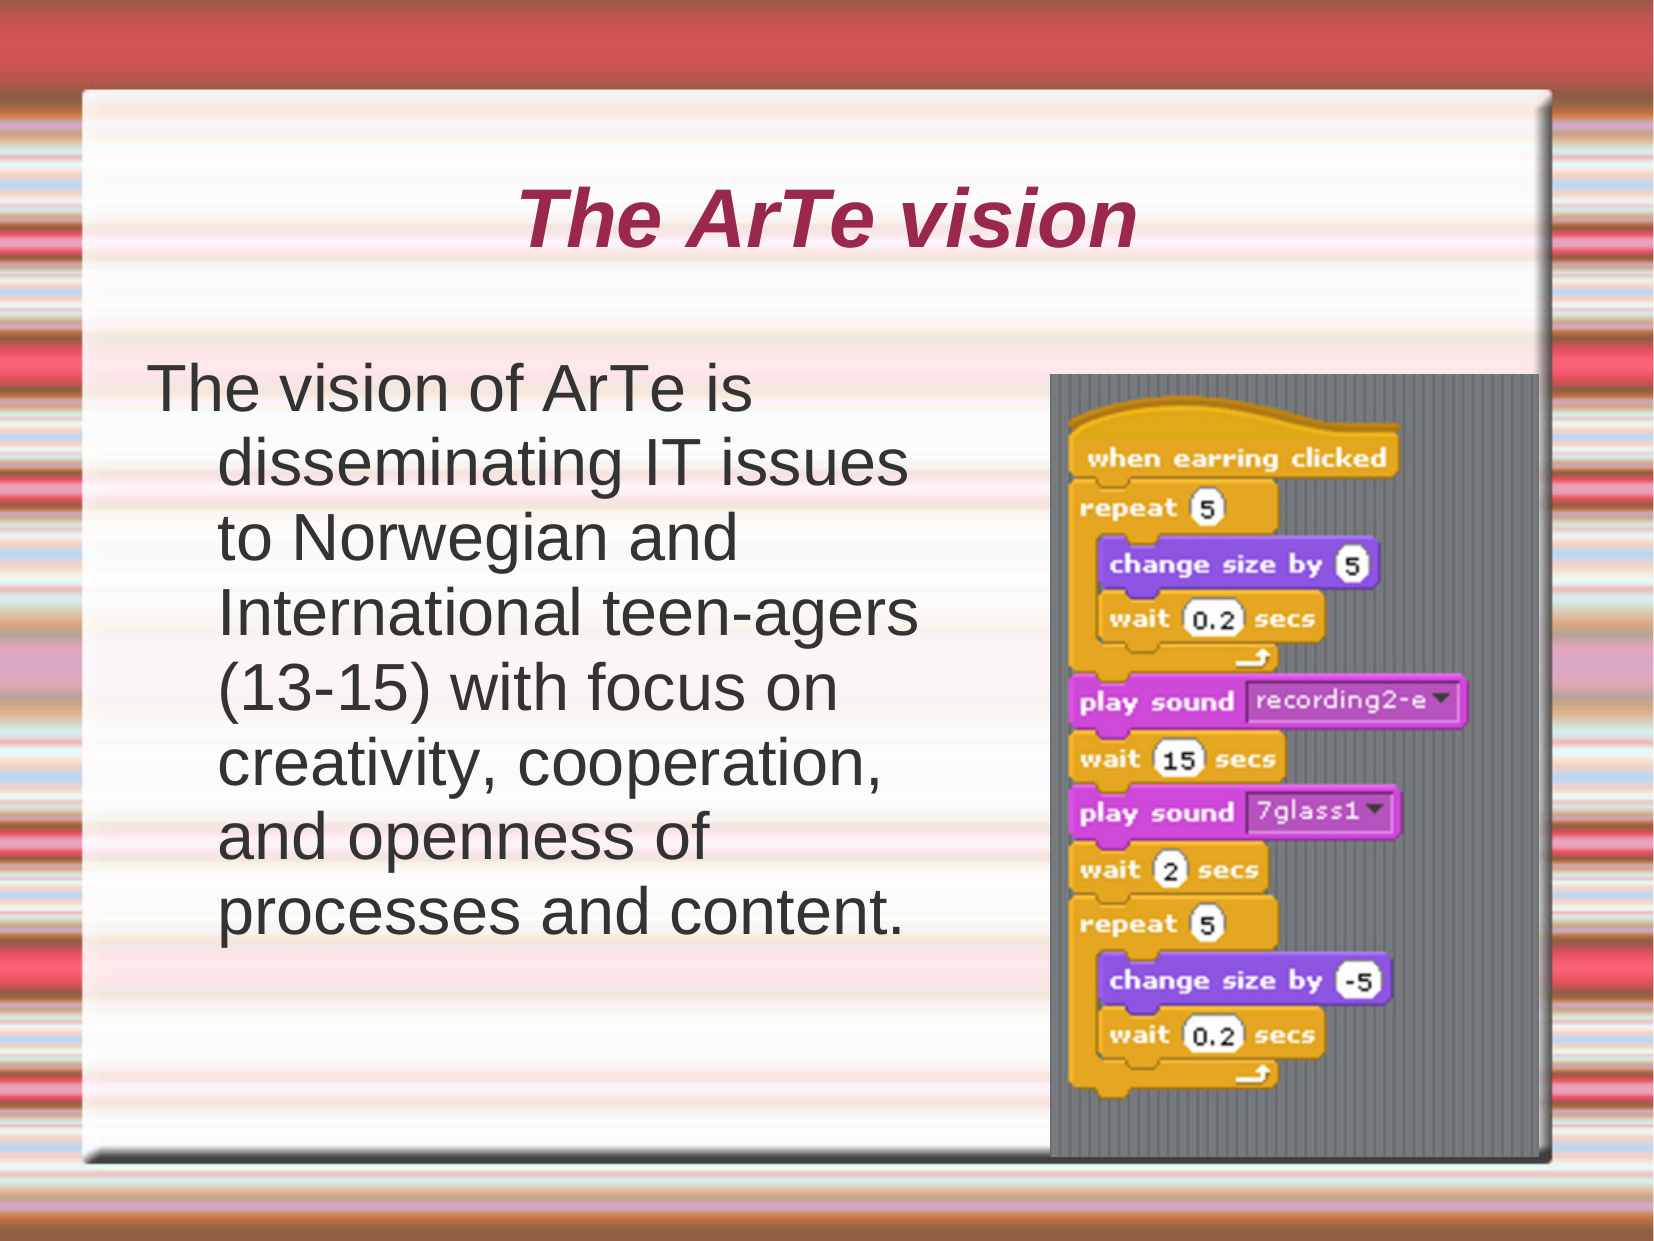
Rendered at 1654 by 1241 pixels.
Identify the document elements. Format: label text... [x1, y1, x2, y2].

picture [0, 0, 1654, 1241]
list The vision of ArTe is disseminating IT issues to Norwegian and International teen-agers (13-15) with focus on creativity, cooperation, and openness of processes and content. [134, 350, 938, 1133]
title The ArTe vision [121, 114, 1534, 322]
